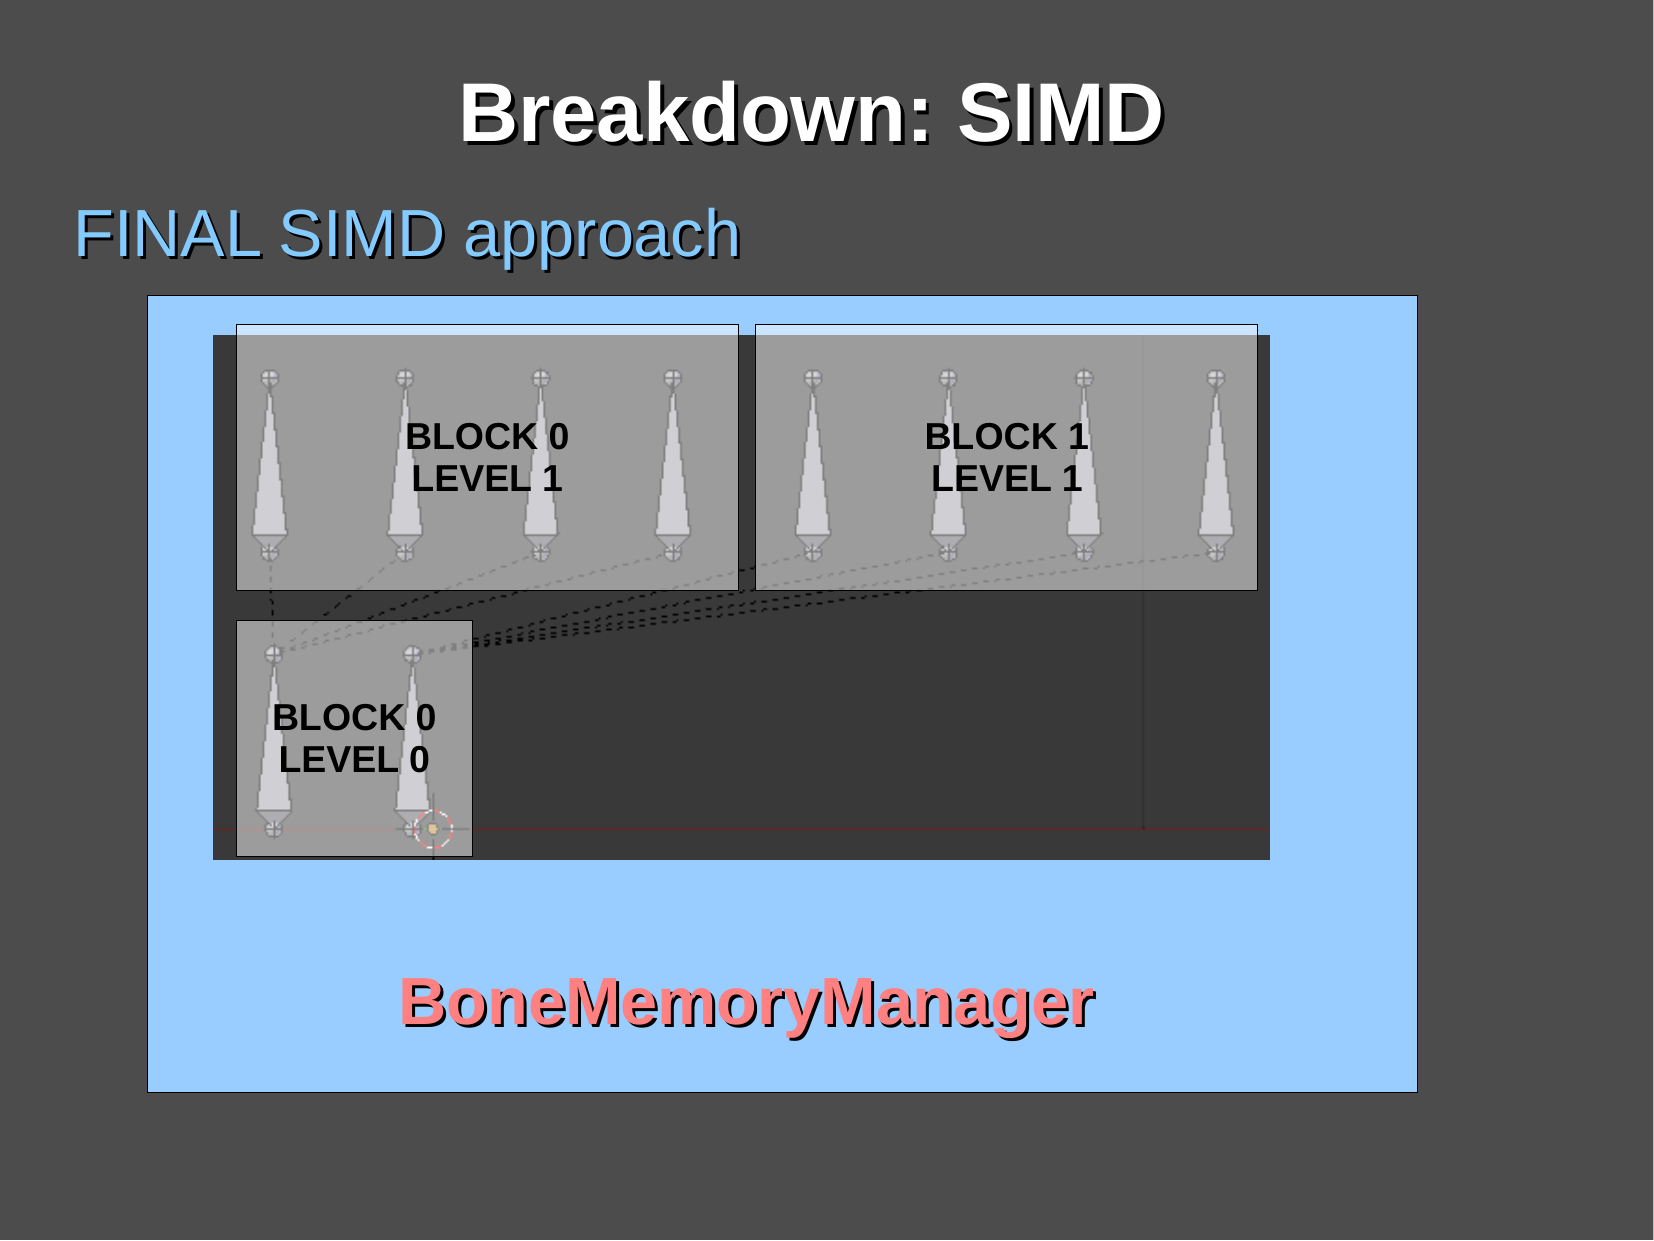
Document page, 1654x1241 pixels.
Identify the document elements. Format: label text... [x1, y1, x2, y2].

picture [213, 335, 1270, 860]
text_box FINAL SIMD approach [59, 189, 1565, 279]
text_box BoneMemoryManager [383, 956, 1123, 1047]
text_box BLOCK 1 LEVEL 1 [755, 324, 1258, 591]
text_box BLOCK 0 LEVEL 1 [236, 324, 739, 591]
text_box [147, 295, 1418, 1093]
text_box Breakdown: SIMD [88, 59, 1536, 168]
text_box BLOCK 0 LEVEL 0 [236, 620, 473, 857]
